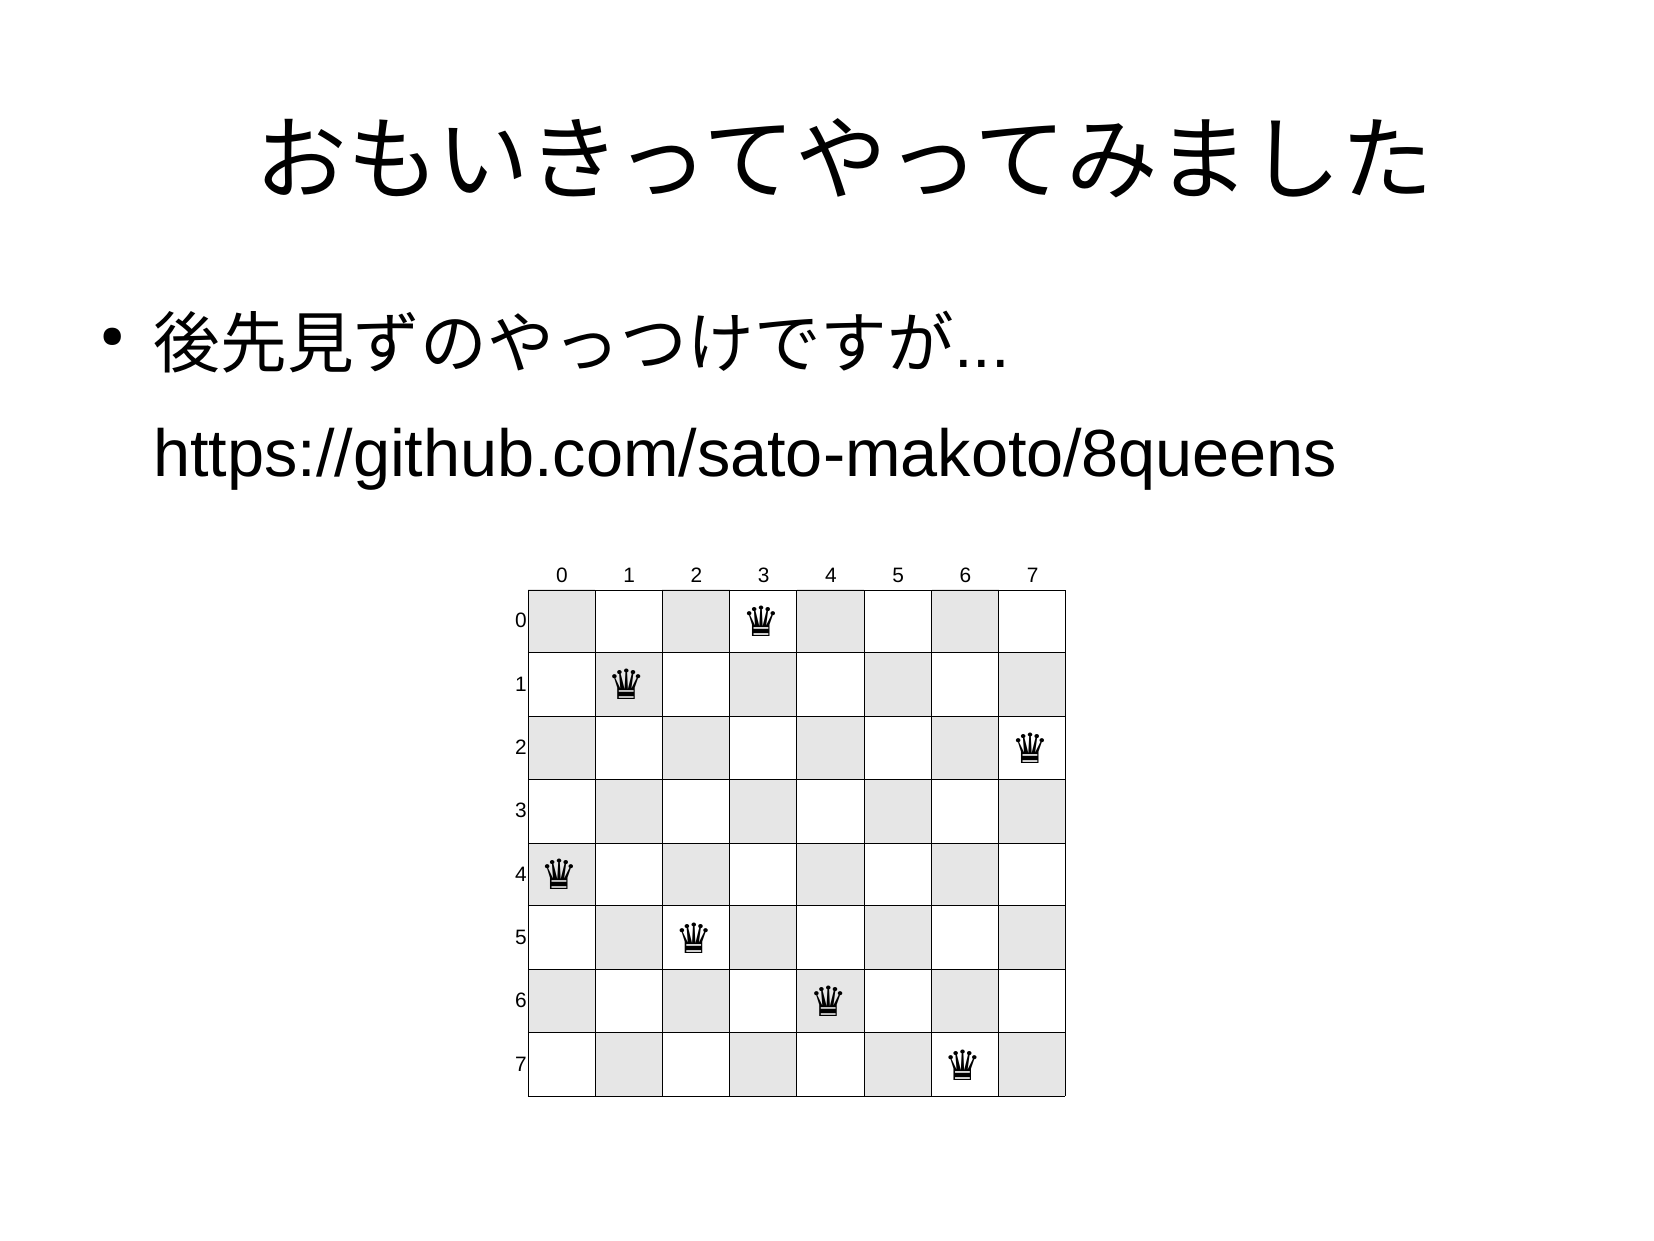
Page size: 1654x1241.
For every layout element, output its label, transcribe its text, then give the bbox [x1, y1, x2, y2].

list 後先見ずのやっつけですが... https://github.com/sato-makoto/8queens [82, 290, 1571, 1010]
picture [460, 525, 1069, 1099]
title おもいきってやってみました [82, 49, 1571, 257]
